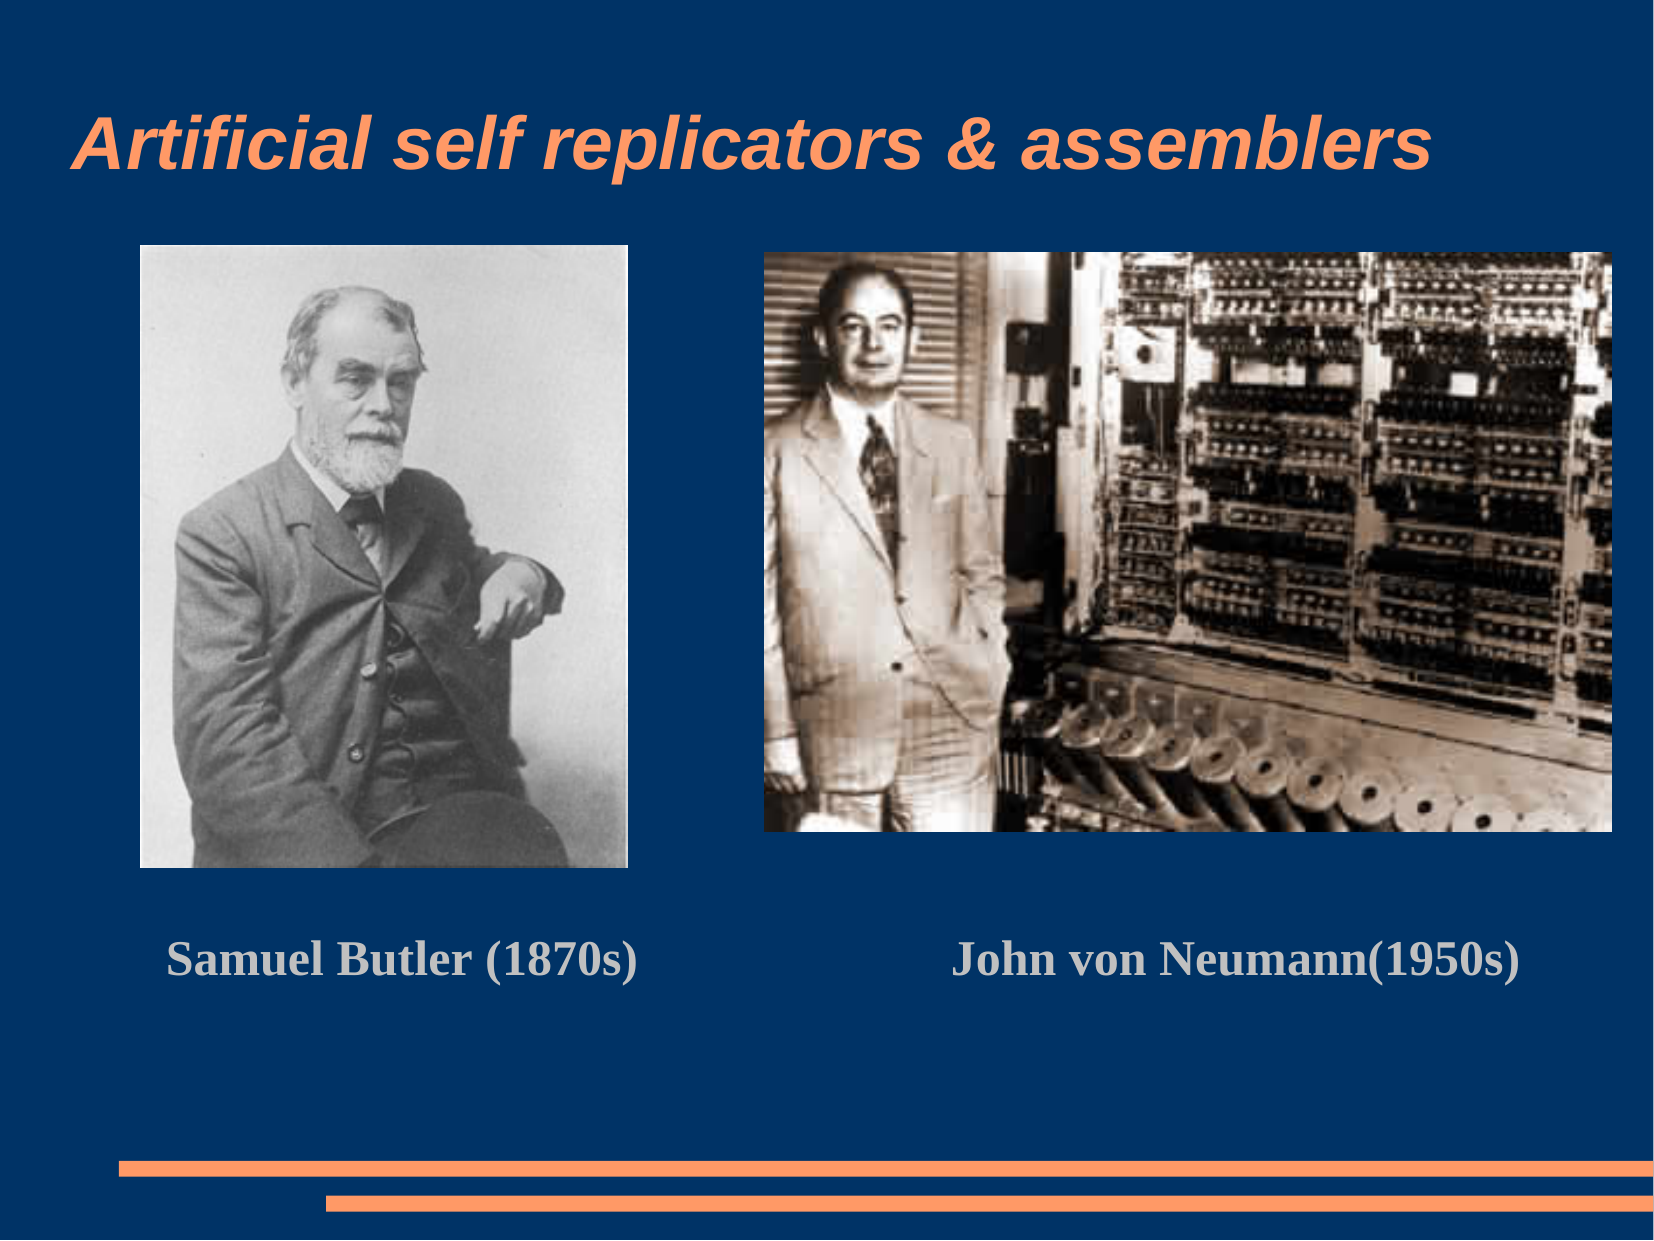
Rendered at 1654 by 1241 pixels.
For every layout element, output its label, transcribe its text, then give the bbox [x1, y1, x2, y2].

picture [140, 245, 628, 868]
picture [764, 252, 1612, 832]
title Artificial self replicators & assemblers [71, 65, 1623, 222]
text_box Samuel Butler (1870s) John von Neumann(1950s) [103, 930, 1591, 1081]
